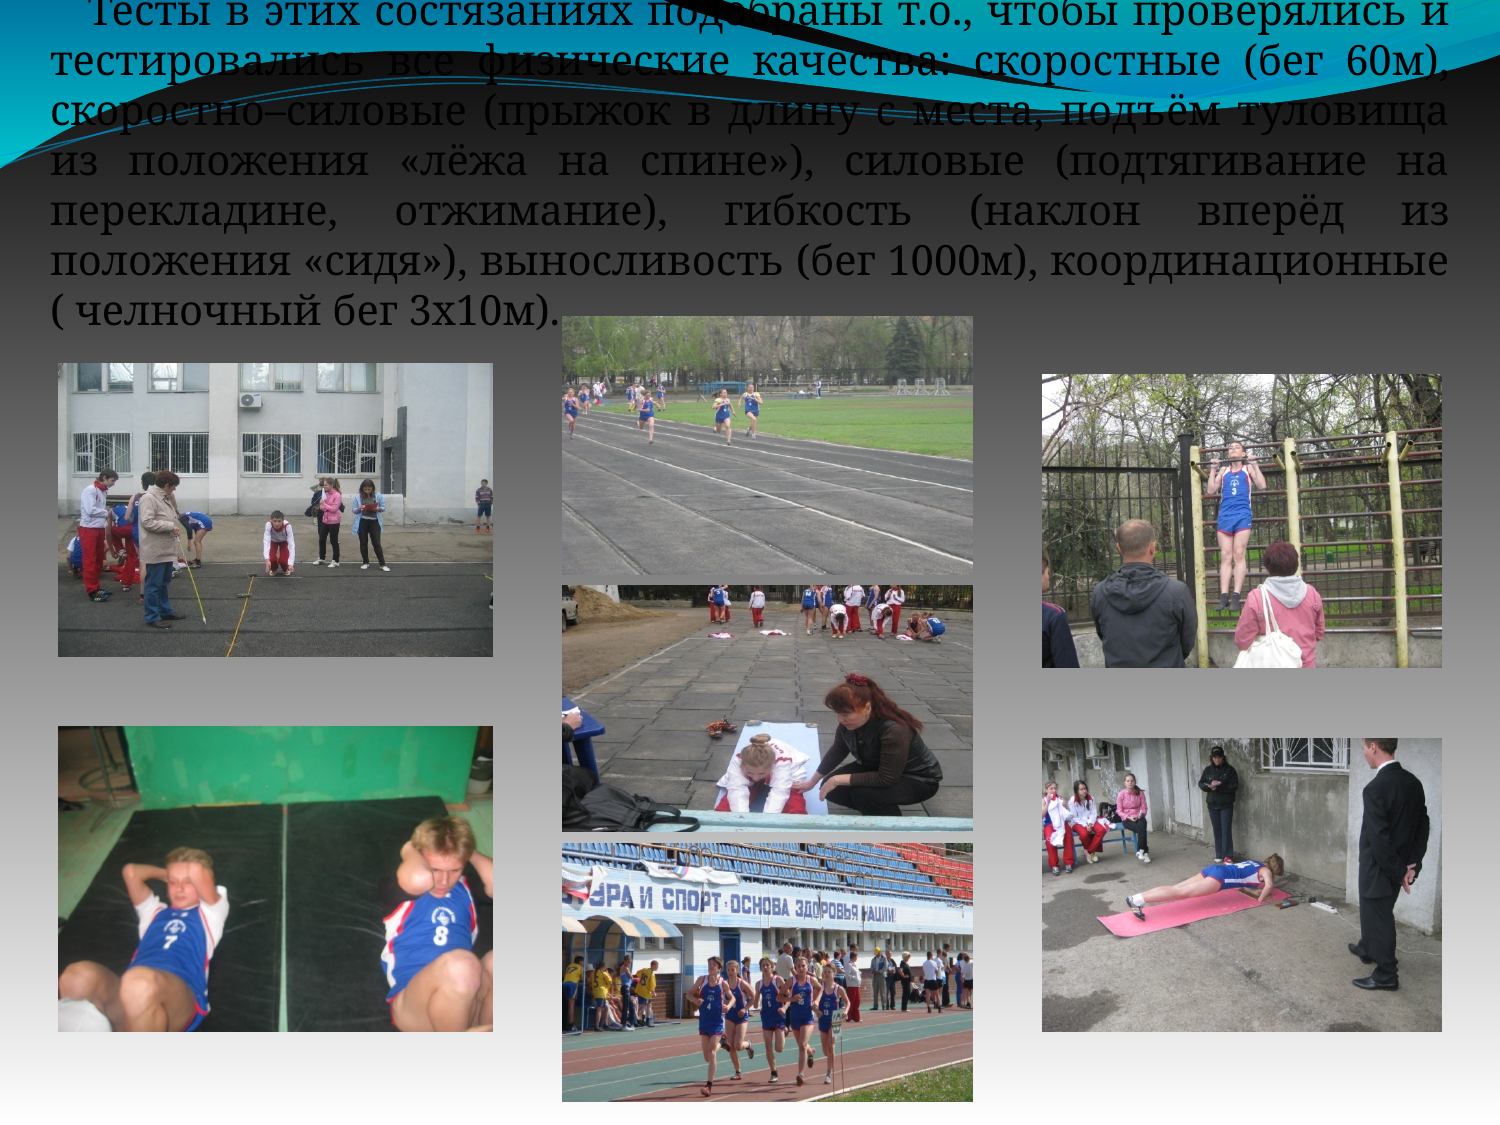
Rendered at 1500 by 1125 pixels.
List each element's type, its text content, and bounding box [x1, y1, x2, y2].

picture [1042, 738, 1442, 1032]
text_box Тесты в этих состязаниях подобраны т.о., чтобы проверялись и тестировались все физические качества: скоростные (бег 60м), скоростно–силовые (прыжок в длину с места, подъём туловища из положения «лёжа на спине»), силовые (подтягивание на перекладине, отжимание), гибкость (наклон вперёд из положения «сидя»), выносливость (бег 1000м), координационные ( челночный бег 3х10м). [35, 0, 1465, 342]
picture [58, 363, 493, 657]
picture [58, 726, 493, 1032]
picture [1042, 374, 1442, 668]
picture [562, 316, 973, 575]
picture [562, 585, 973, 832]
picture [562, 843, 973, 1102]
